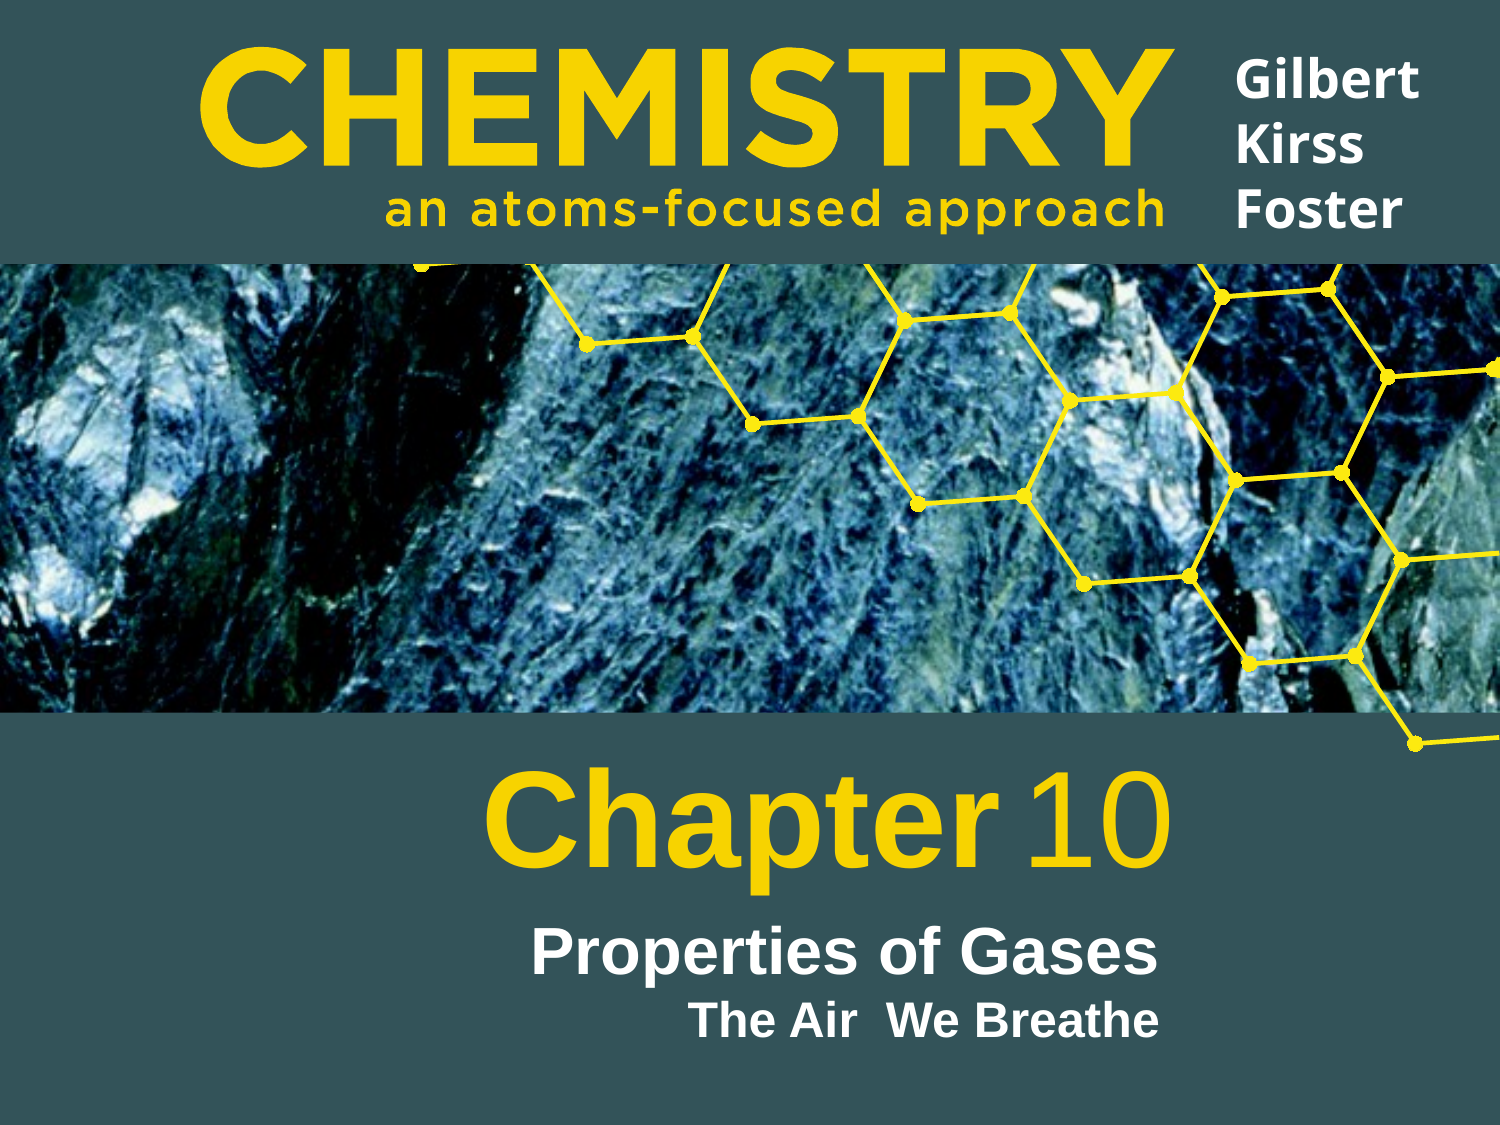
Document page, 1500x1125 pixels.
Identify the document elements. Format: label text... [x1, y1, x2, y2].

picture [870, 264, 1031, 317]
picture [865, 316, 1064, 501]
picture [1348, 373, 1500, 557]
picture [536, 264, 724, 341]
picture [1030, 396, 1229, 580]
picture [1197, 476, 1395, 661]
subtitle Properties of Gases The Air We Breathe [125, 900, 1175, 1113]
picture [1362, 556, 1500, 712]
picture [1017, 264, 1216, 397]
picture [1334, 264, 1500, 374]
title 10 [942, 725, 1175, 900]
picture [1204, 264, 1336, 293]
picture [1183, 292, 1382, 477]
picture [0, 264, 1390, 712]
picture [699, 264, 898, 421]
